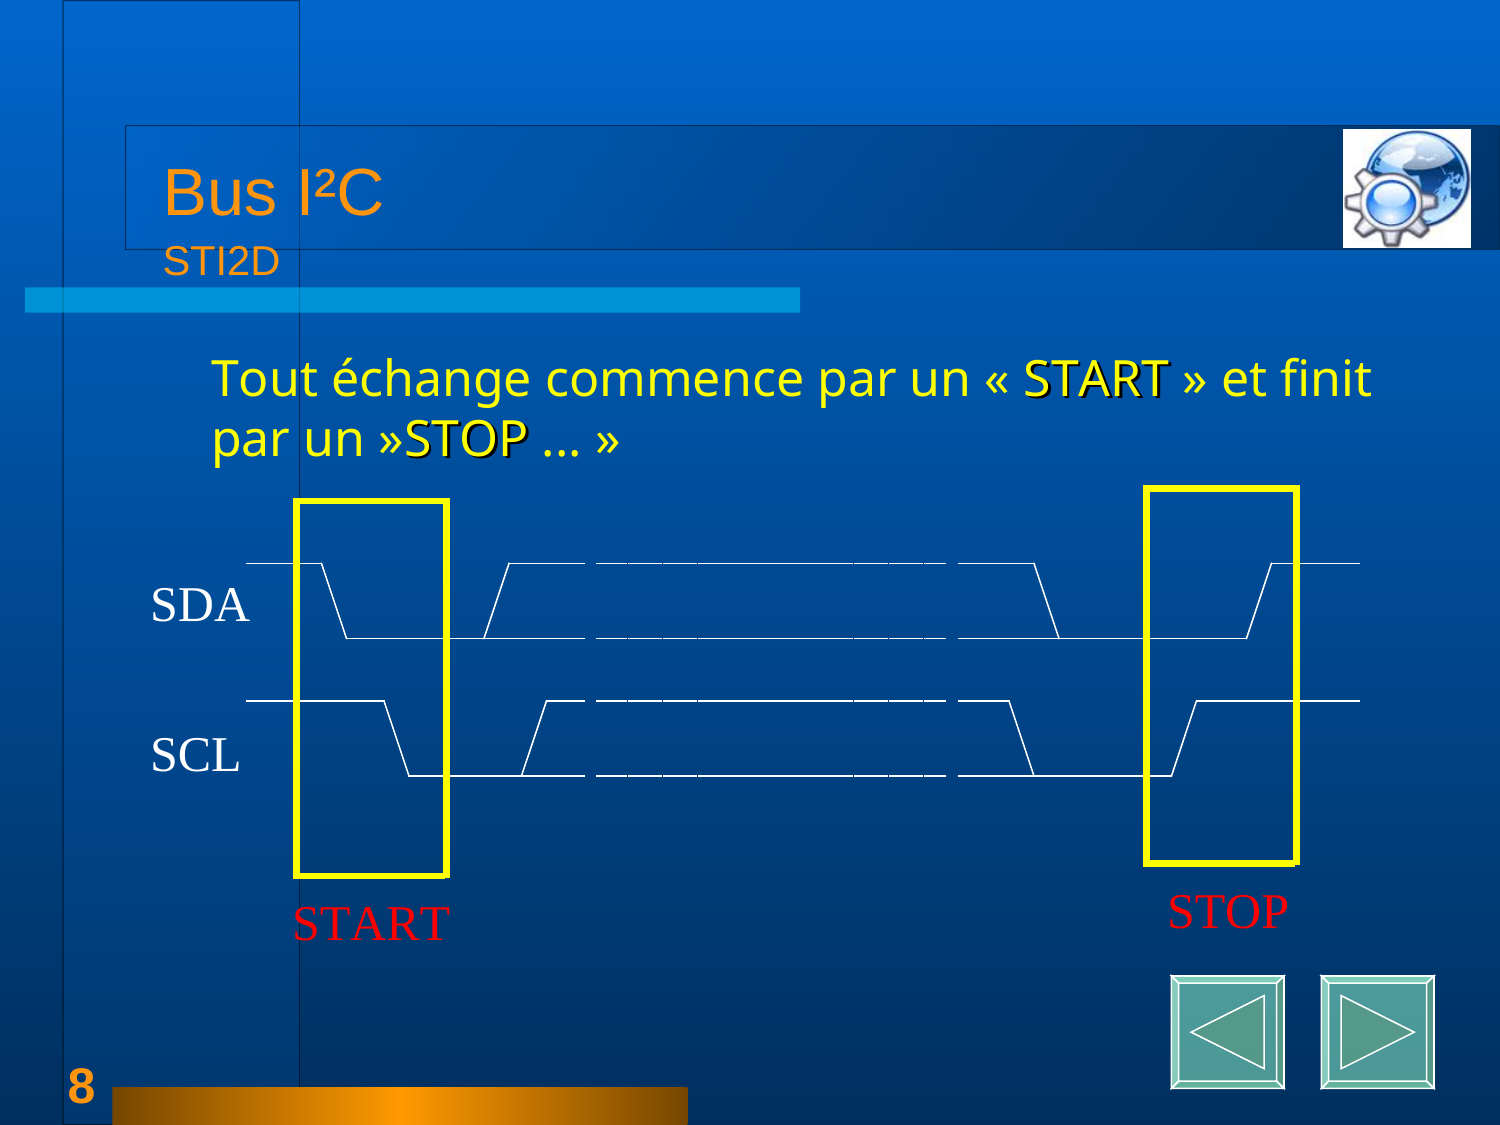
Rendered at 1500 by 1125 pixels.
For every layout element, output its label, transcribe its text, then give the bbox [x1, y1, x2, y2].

text_box [1322, 975, 1434, 1089]
text_box SDA [118, 563, 310, 639]
text_box SCL [118, 713, 322, 789]
text_box Tout échange commence par un « START » et finit par un »STOP ... » [196, 338, 1460, 474]
picture [1343, 129, 1471, 248]
text_box STOP [1152, 871, 1328, 947]
text_box [1172, 975, 1284, 1089]
text_box START [277, 883, 540, 959]
